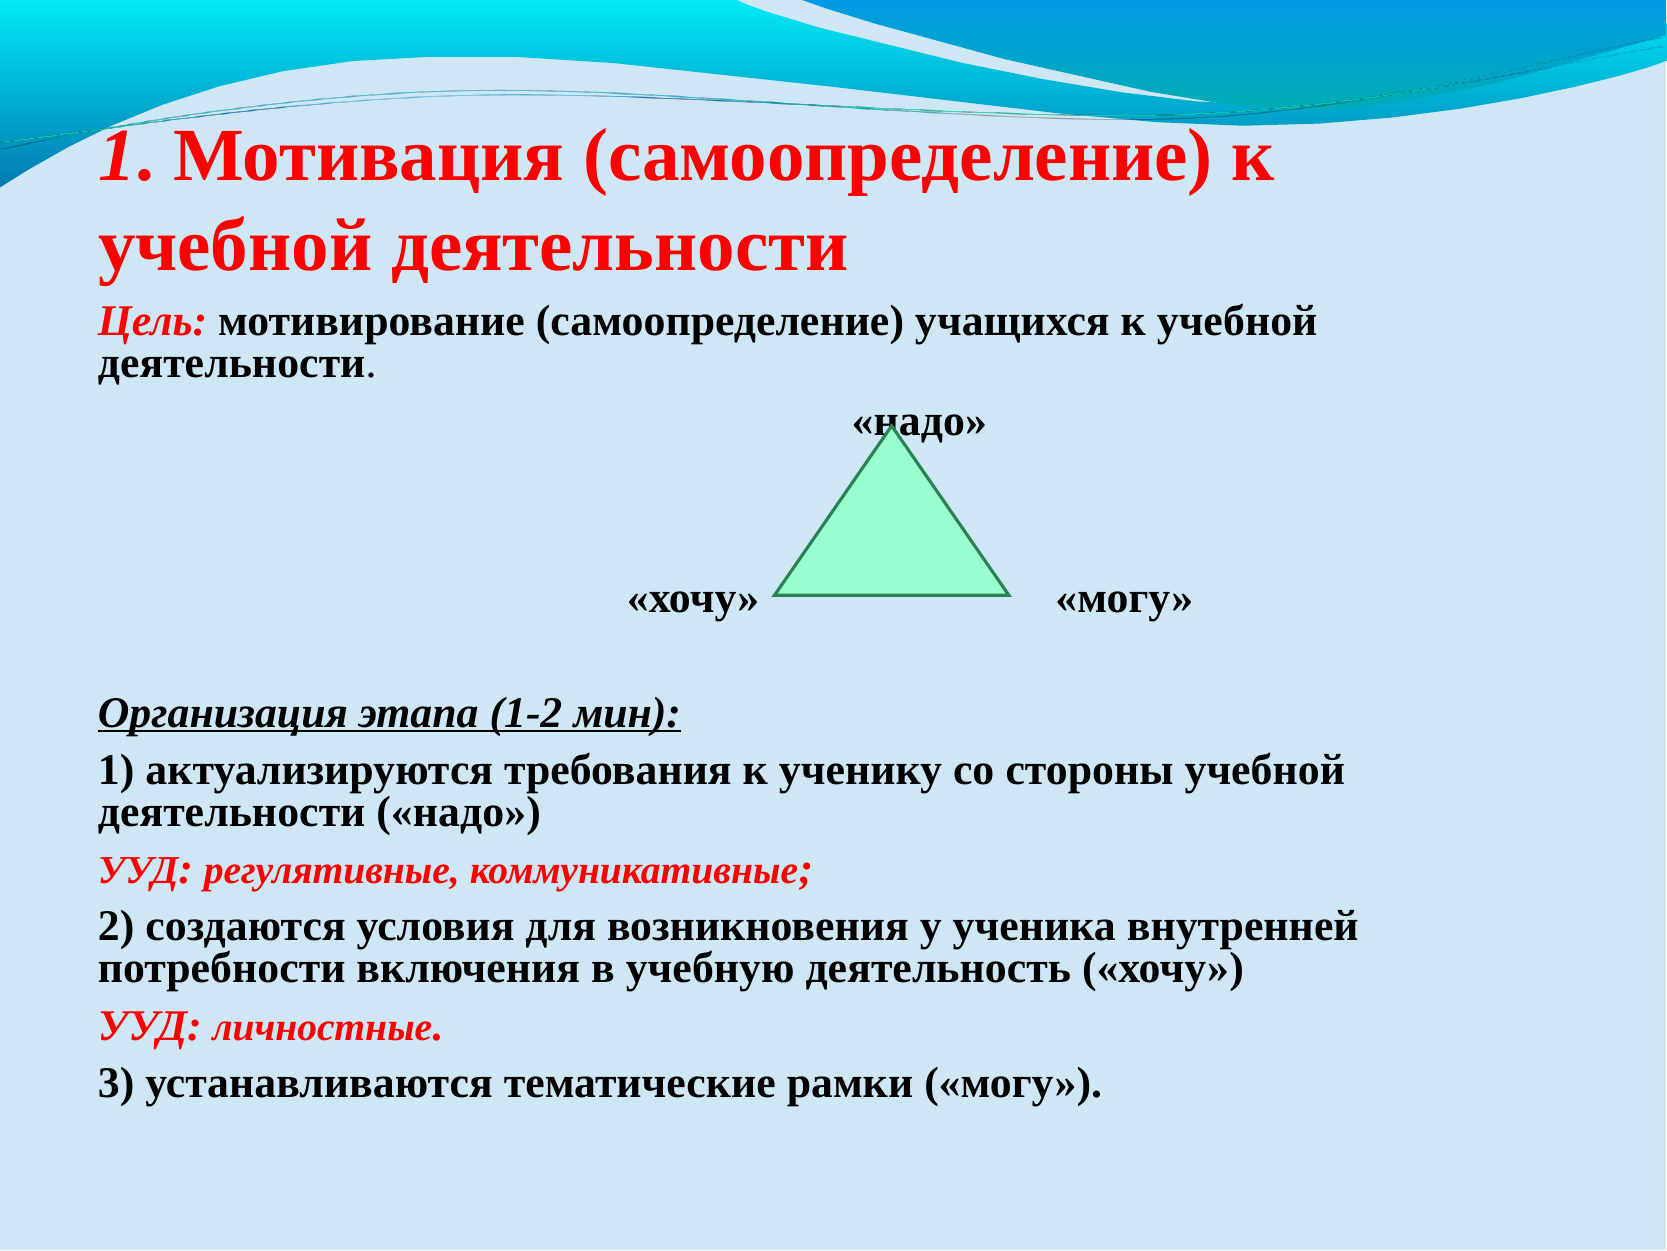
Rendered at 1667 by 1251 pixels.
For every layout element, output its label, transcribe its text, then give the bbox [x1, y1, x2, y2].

text_box [774, 425, 1009, 596]
list Цель: мотивирование (самоопределение) учащихся к учебной деятельности. «надо» «хочу» «могу» Организация этапа (1-2 мин): 1) актуализируются требования к ученику со стороны учебной деятельности («надо») УУД: регулятивные, коммуникативные; 2) создаются условия для возникновения у ученика внутренней потребности включения в учебную деятельность («хочу») УУД: личностные. 3) устанавливаются тематические рамки («могу»). [83, 226, 1584, 1182]
picture [66, 141, 83, 150]
picture [0, 36, 1665, 150]
title 1. Мотивация (самоопределение) к учебной деятельности [83, 97, 1584, 226]
